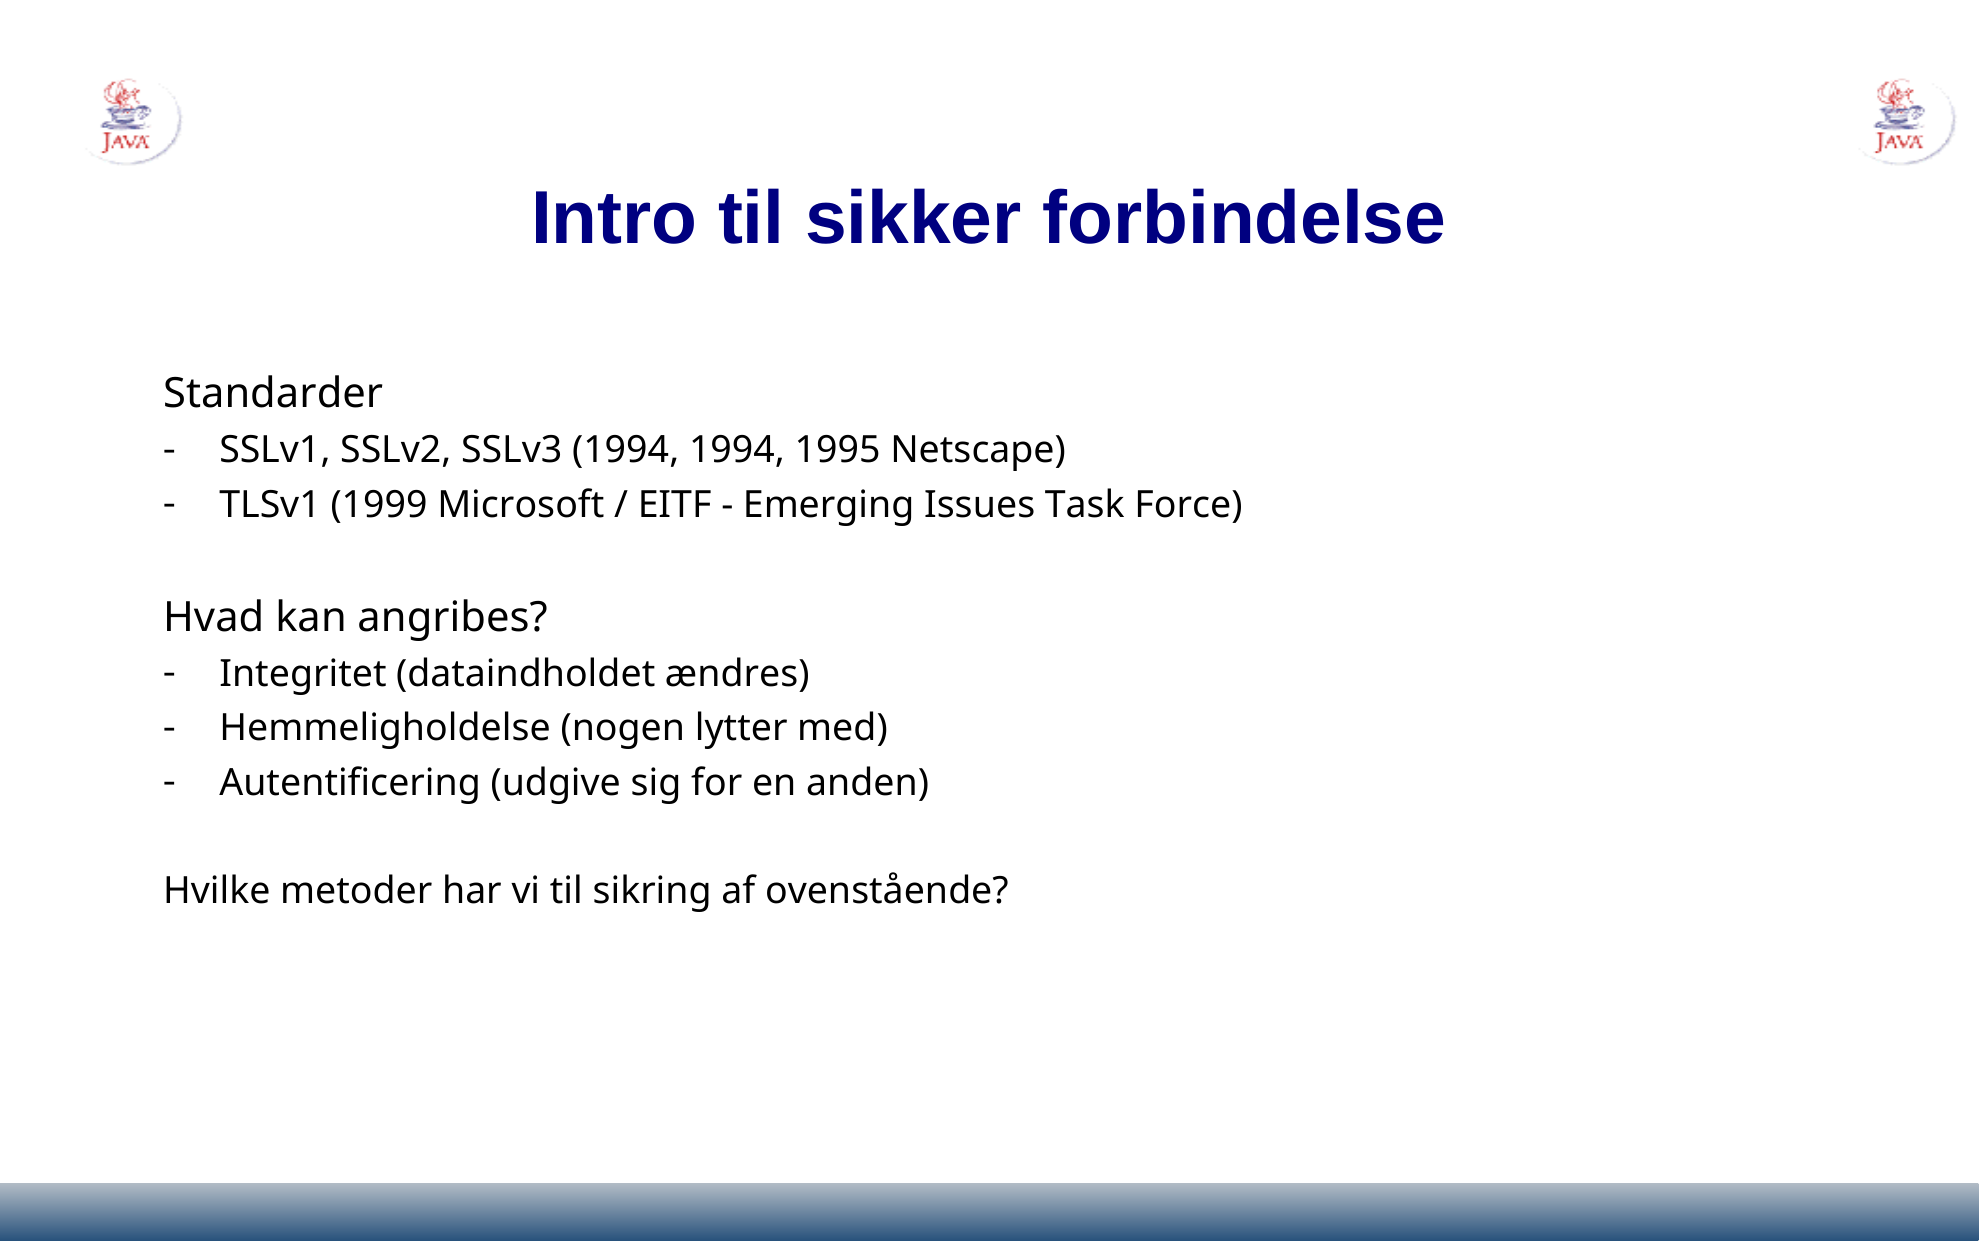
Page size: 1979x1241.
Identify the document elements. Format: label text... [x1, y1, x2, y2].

title Intro til sikker forbindelse [148, 110, 1830, 317]
list Standarder SSLv1, SSLv2, SSLv3 (1994, 1994, 1995 Netscape) TLSv1 (1999 Microsoft / EITF - Emerging Issues Task Force) Hvad kan angribes? Integritet (dataindholdet ændres) Hemmeligholdelse (nogen lytter med) Autentificering (udgive sig for en anden) Hvilke metoder har vi til sikring af ovenstående? [148, 358, 1830, 1103]
picture [69, 71, 187, 169]
picture [1842, 71, 1961, 169]
